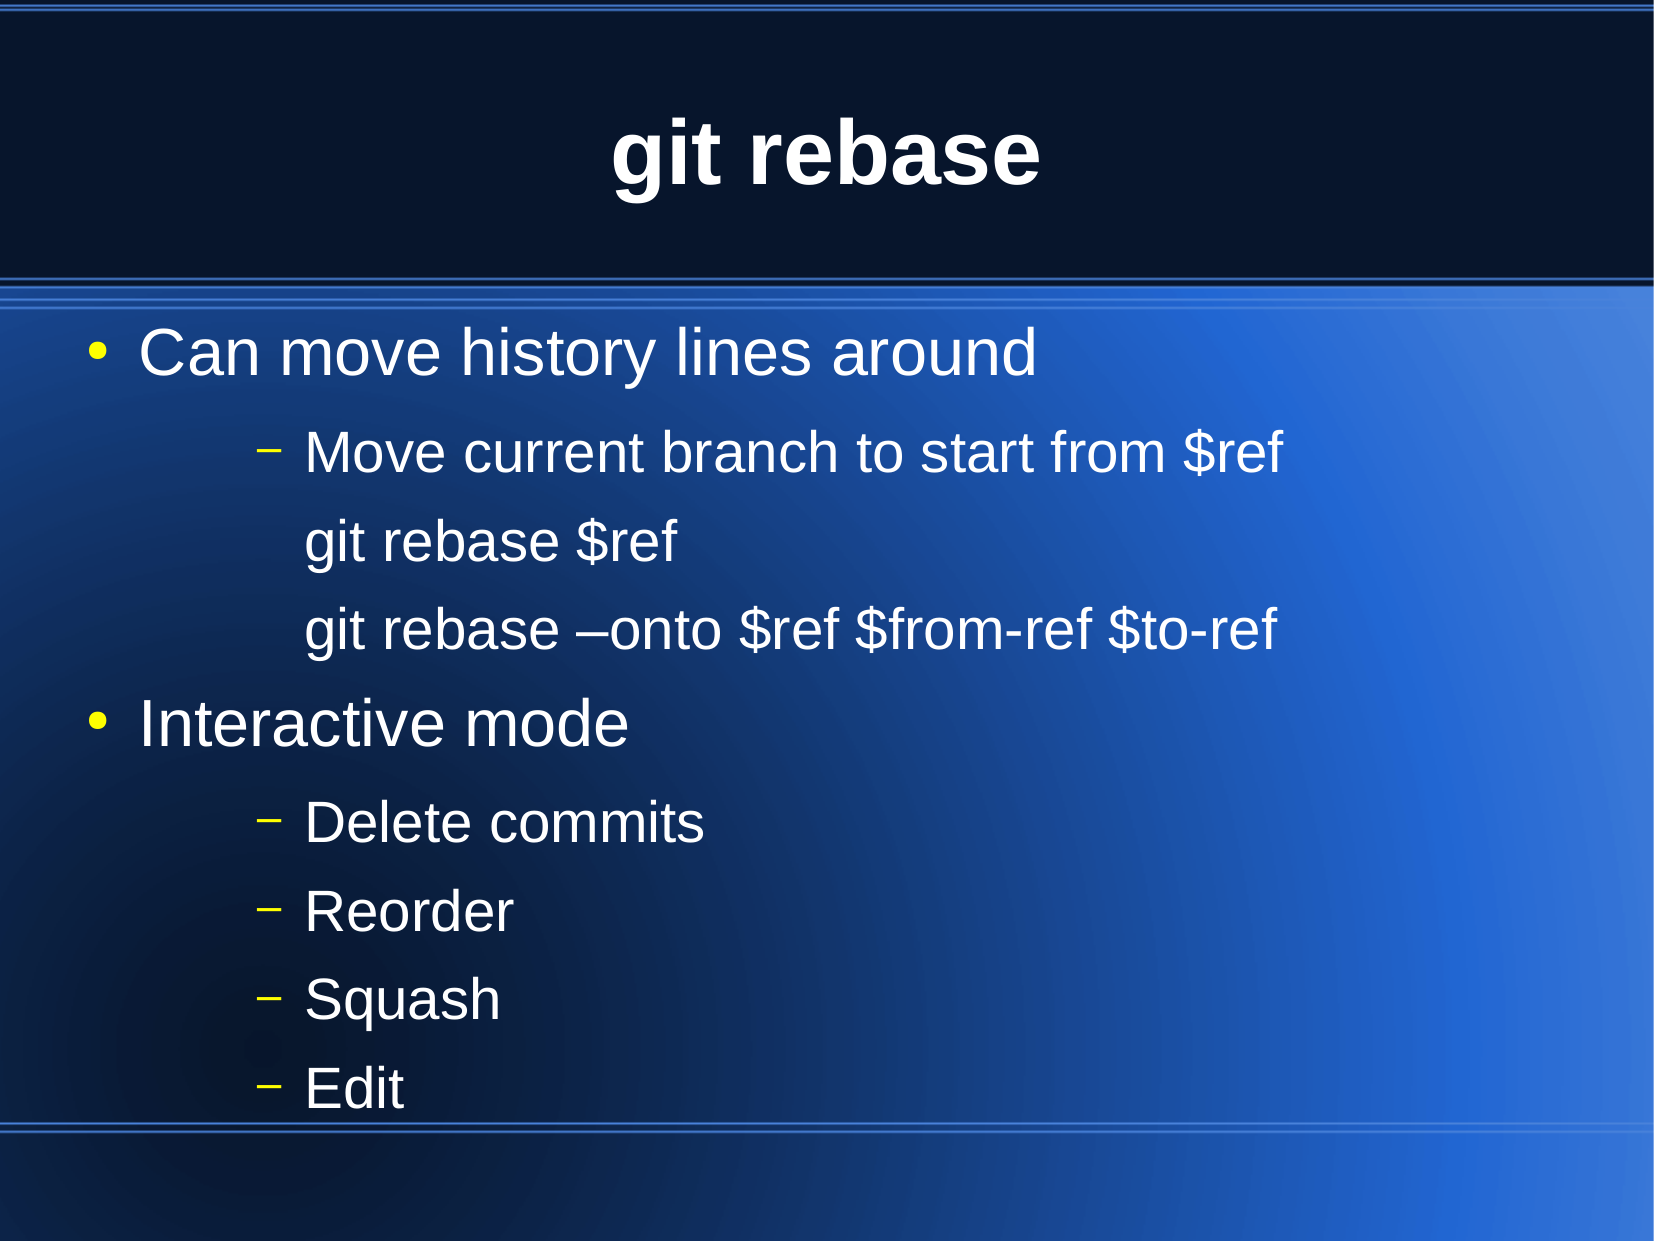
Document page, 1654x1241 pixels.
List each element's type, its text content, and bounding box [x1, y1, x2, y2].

list Can move history lines around Move current branch to start from $ref git rebase $ref git rebase –onto $ref $from-ref $to-ref Interactive mode Delete commits Reorder Squash Edit [68, 315, 1557, 1121]
title git rebase [82, 56, 1571, 250]
picture [0, 0, 1654, 1241]
